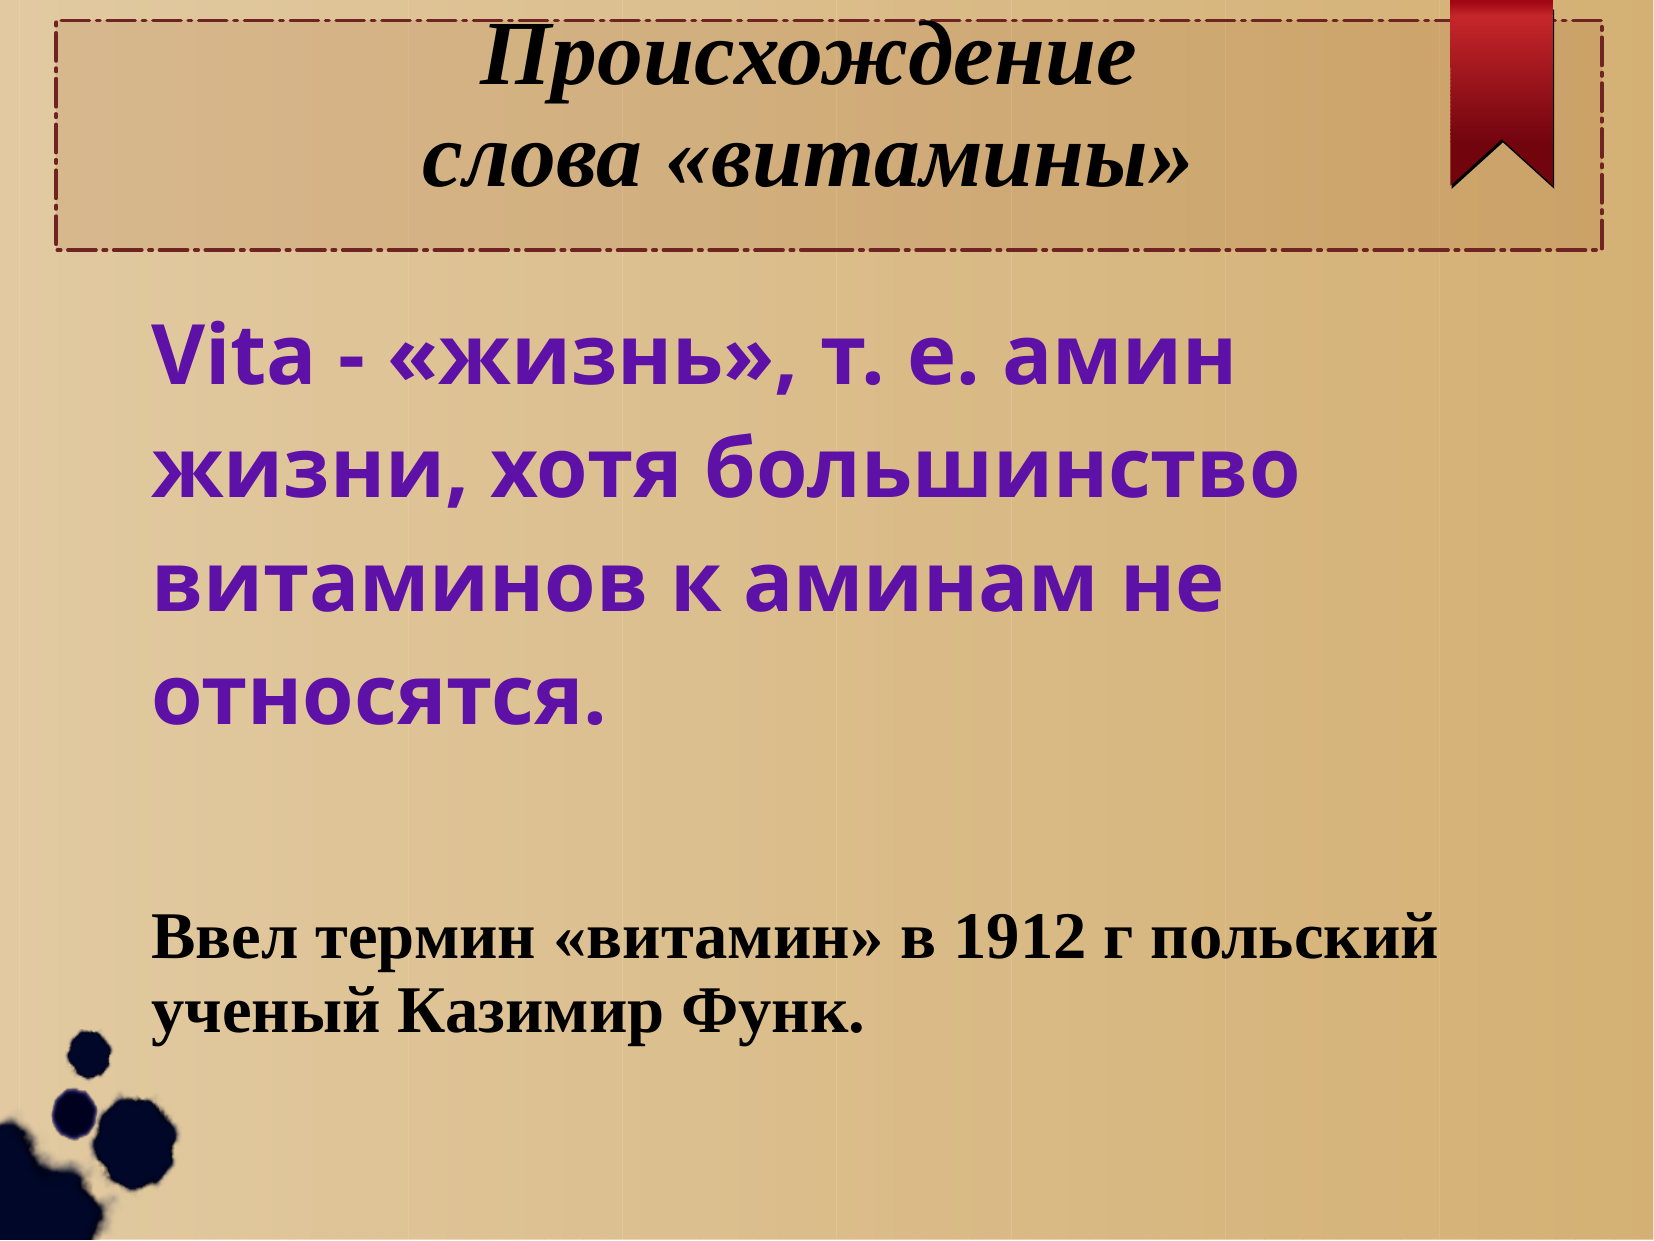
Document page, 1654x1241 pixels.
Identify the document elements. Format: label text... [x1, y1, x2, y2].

list Vita - «жизнь», т. е. амин жизни, хотя большинство витаминов к аминам не относятся. Ввел термин «витамин» в 1912 г польский ученый Казимир Функ. [80, 295, 1536, 1241]
title Происхождение слова «витамины» [372, 2, 1247, 206]
